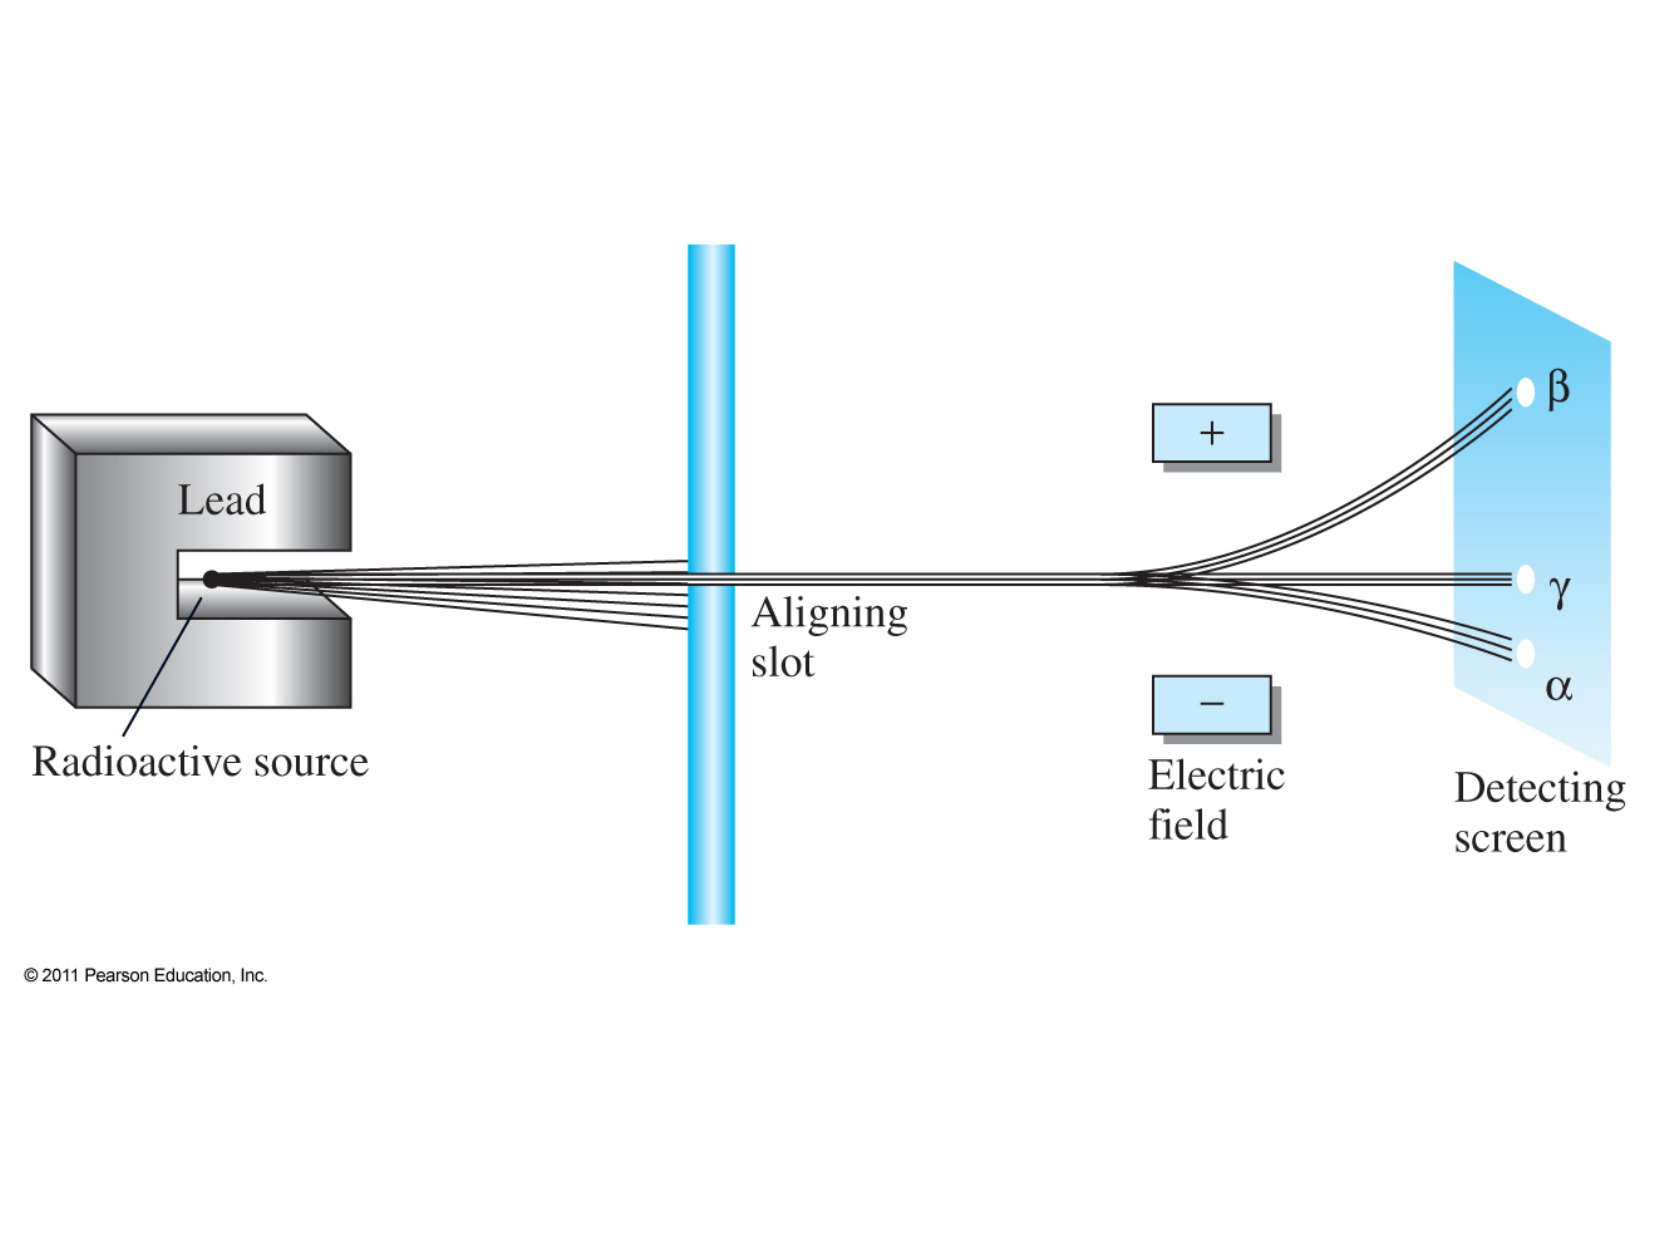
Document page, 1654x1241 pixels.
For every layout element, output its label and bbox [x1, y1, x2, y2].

picture [0, 217, 1654, 1023]
